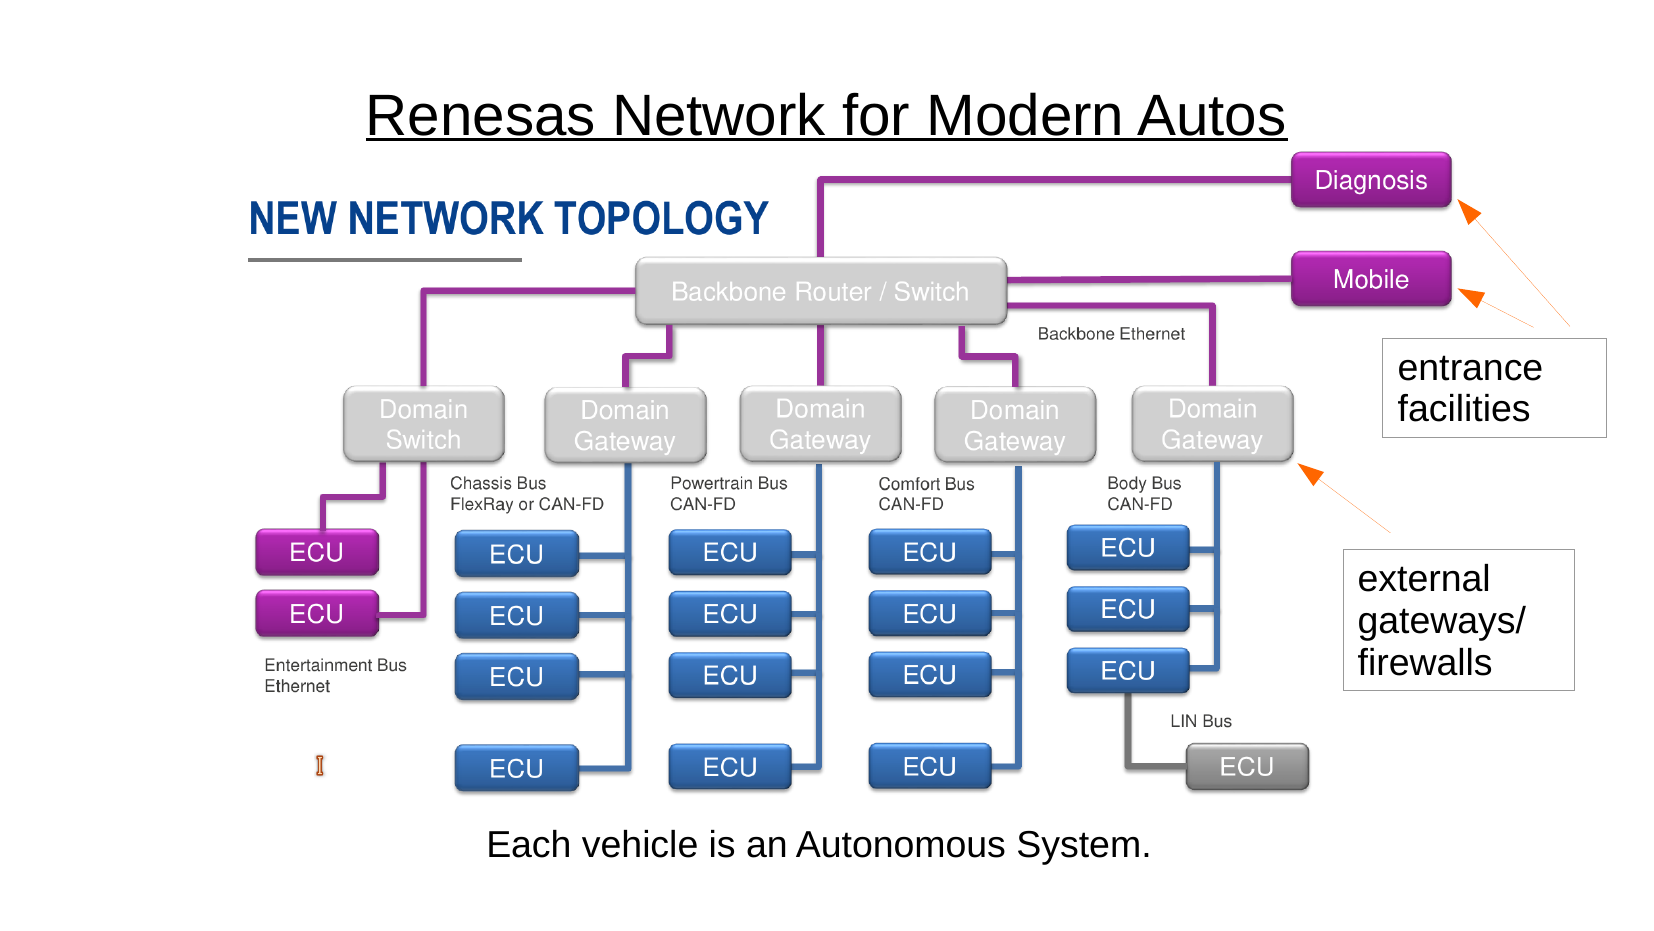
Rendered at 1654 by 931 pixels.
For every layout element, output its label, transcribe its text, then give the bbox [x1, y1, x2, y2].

text_box external gateways/firewalls [1343, 549, 1575, 691]
title Renesas Network for Modern Autos [82, 37, 1571, 193]
text_box entrance facilities [1382, 338, 1607, 438]
picture [177, 193, 1477, 803]
text_box Each vehicle is an Autonomous System. [471, 815, 1183, 873]
